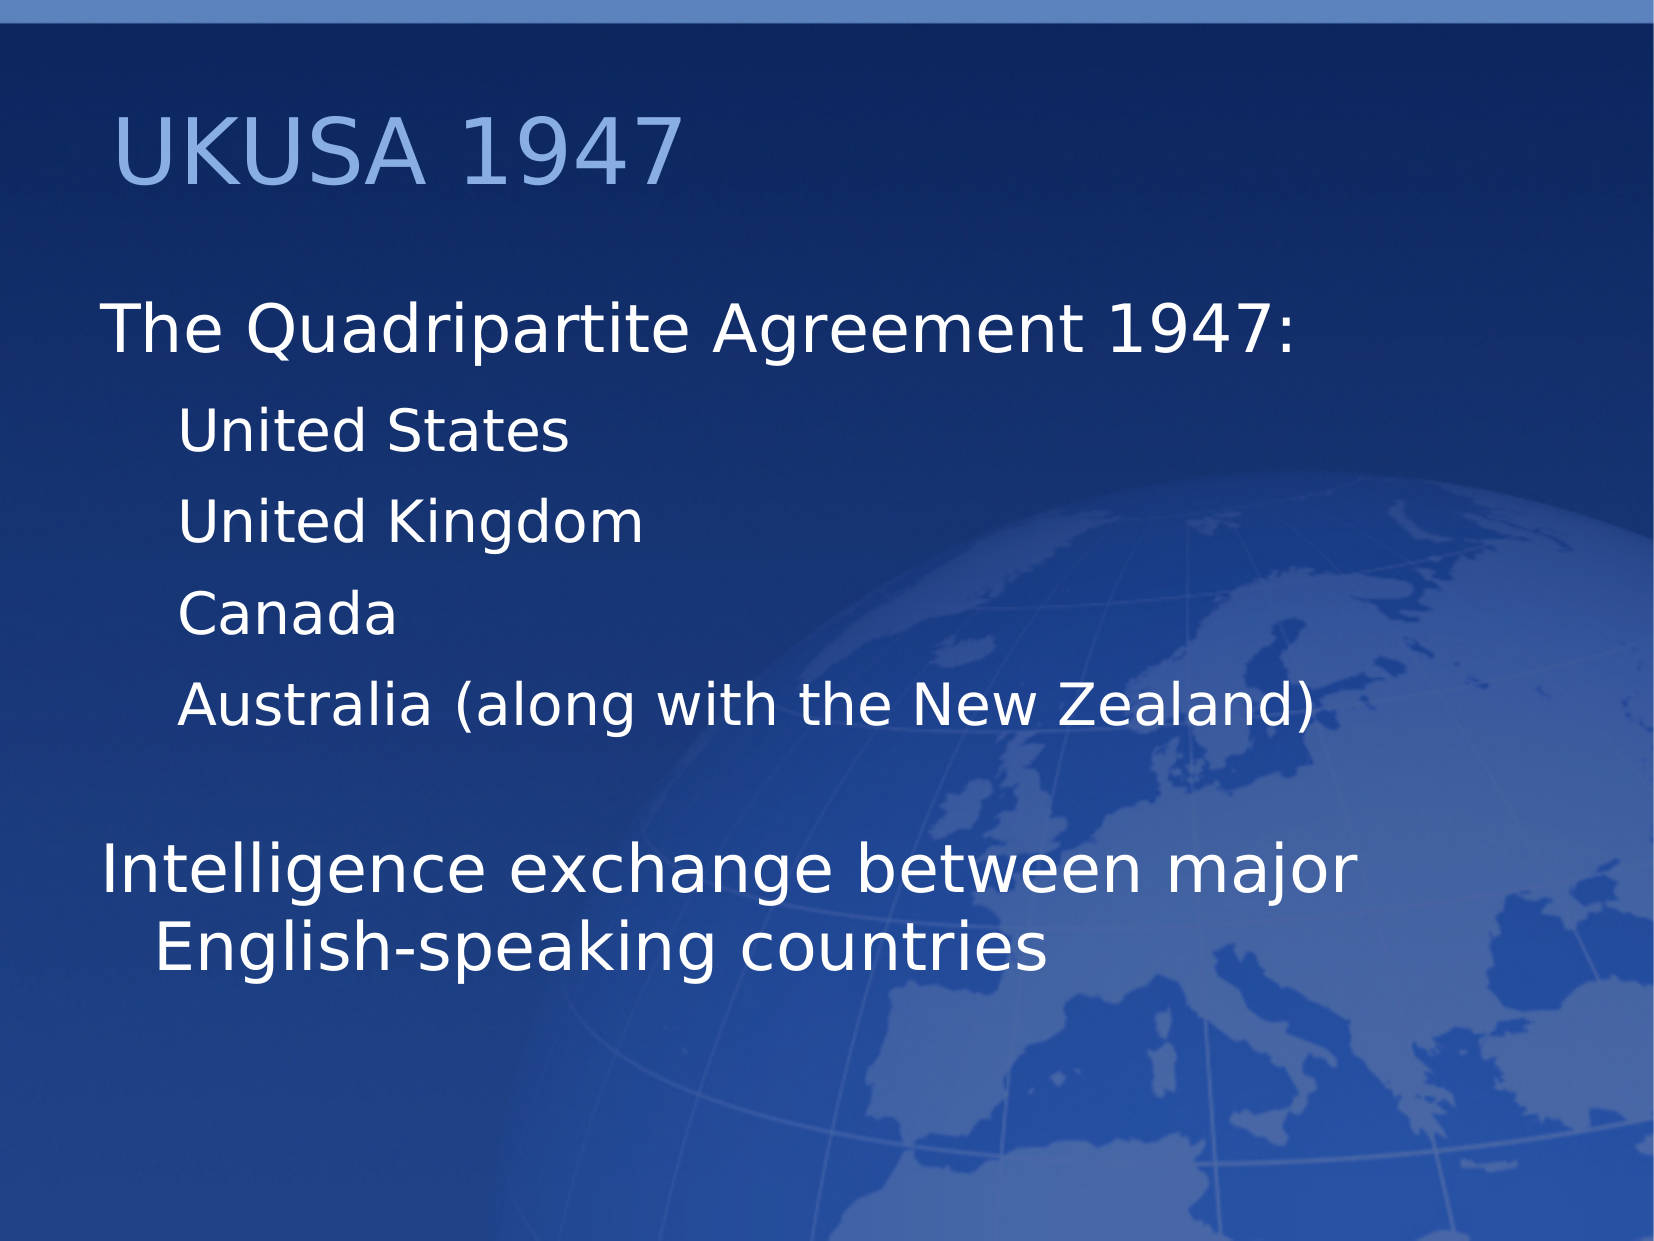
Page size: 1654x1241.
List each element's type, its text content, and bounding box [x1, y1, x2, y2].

picture [0, 0, 1654, 1241]
title UKUSA 1947 [82, 56, 1571, 250]
list The Quadripartite Agreement 1947: United States United Kingdom Canada Australia (along with the New Zealand) Intelligence exchange between major English-speaking countries [82, 290, 1571, 1094]
